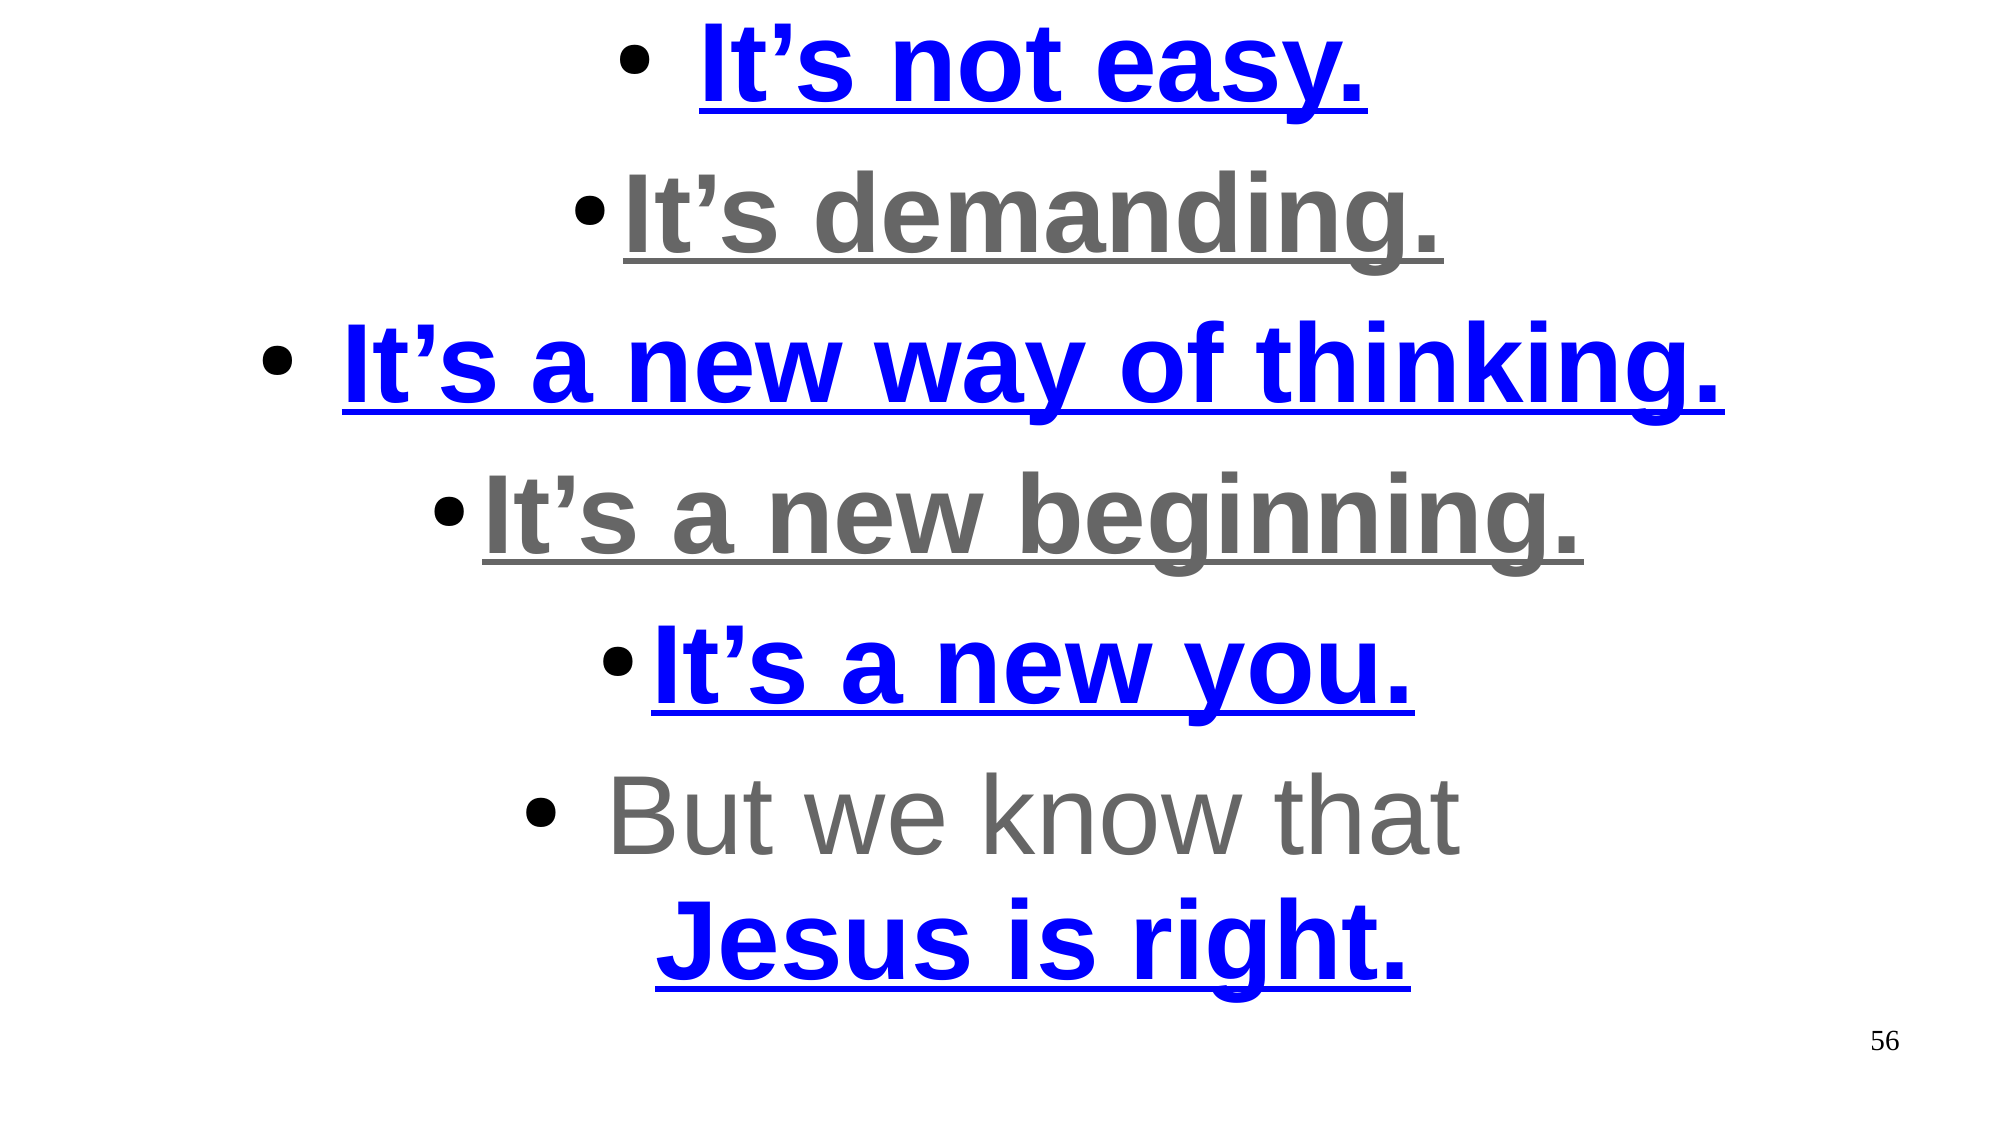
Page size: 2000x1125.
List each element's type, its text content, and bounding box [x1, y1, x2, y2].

list It’s not easy. It’s demanding. It’s a new way of thinking. It’s a new beginning. It’s a new you. But we know that Jesus is right. [0, 0, 1996, 1123]
